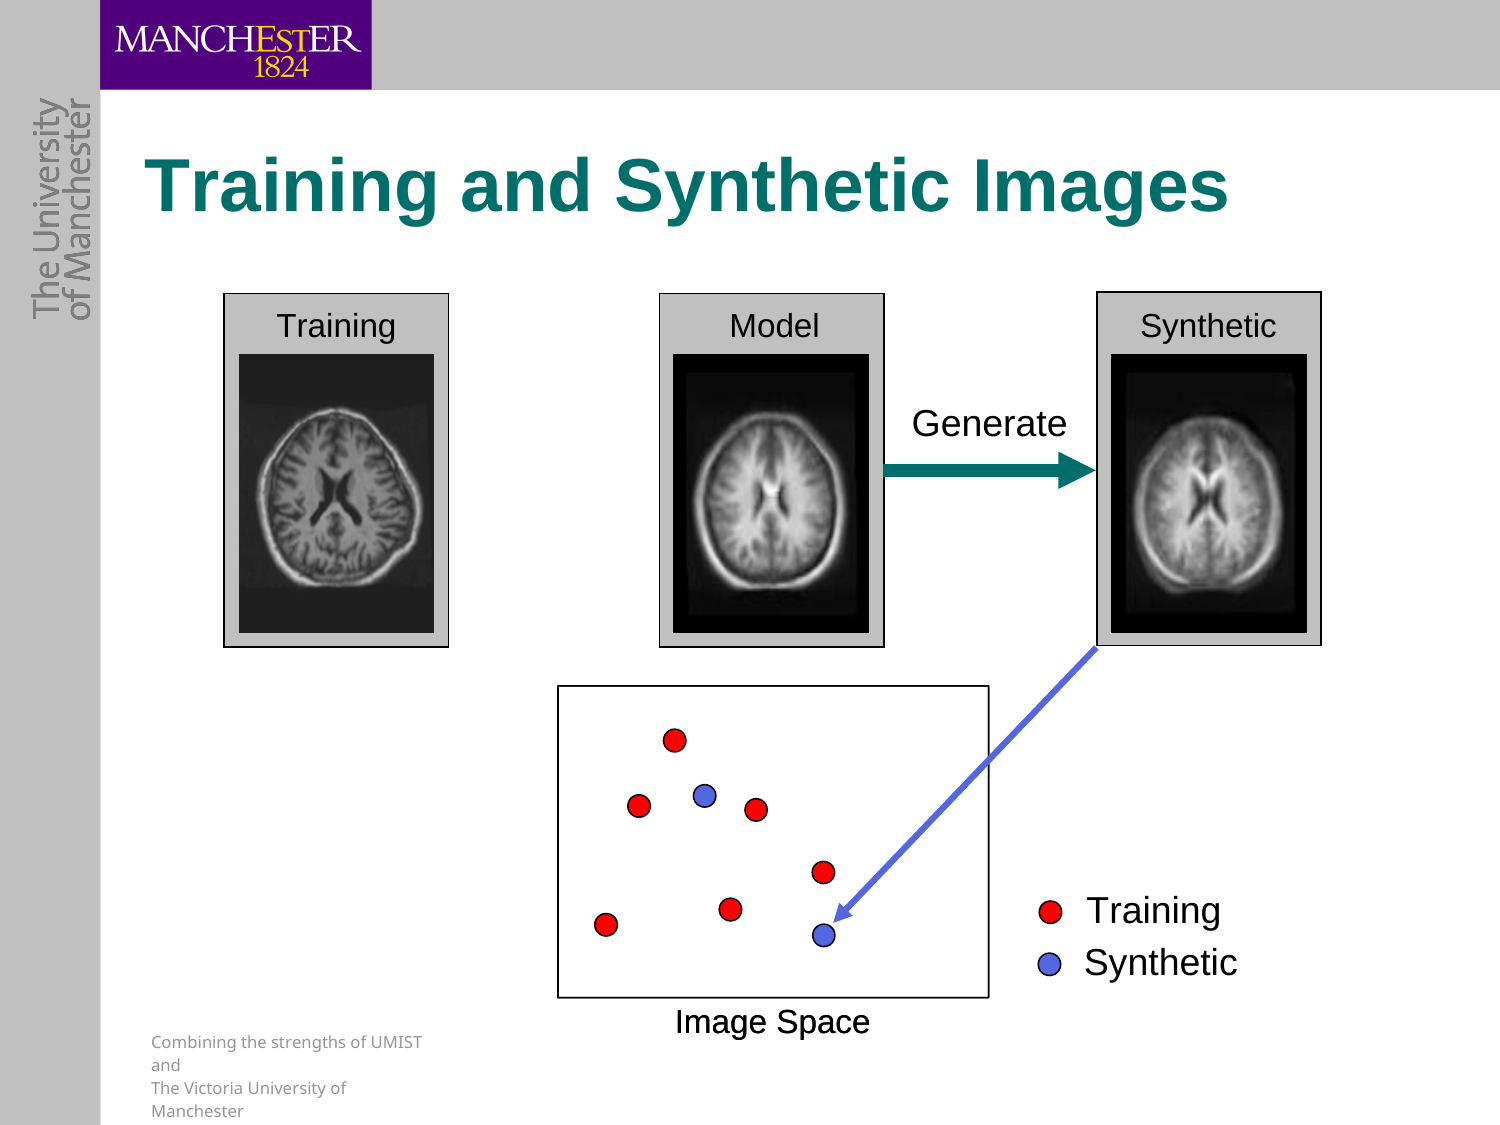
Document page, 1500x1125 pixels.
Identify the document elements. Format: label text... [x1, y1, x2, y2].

text_box [719, 898, 742, 921]
text_box [663, 729, 686, 752]
picture [0, 0, 372, 320]
text_box Generate [896, 395, 1084, 453]
title Training and Synthetic Images [129, 120, 1406, 251]
picture [1111, 354, 1307, 633]
text_box Training [1071, 884, 1238, 936]
text_box [1038, 953, 1061, 976]
text_box [594, 913, 618, 937]
text_box [693, 784, 716, 808]
text_box [1096, 291, 1322, 646]
picture [239, 354, 434, 633]
picture [673, 354, 869, 633]
text_box Synthetic [1125, 299, 1293, 353]
text_box Training [261, 299, 412, 353]
text_box [659, 293, 884, 647]
text_box [812, 924, 835, 947]
text_box Image Space [660, 995, 887, 1049]
text_box [1039, 901, 1062, 924]
text_box Synthetic [1069, 936, 1254, 991]
text_box [744, 798, 768, 822]
text_box Model [714, 299, 835, 353]
text_box [627, 794, 651, 818]
text_box [812, 861, 835, 884]
text_box [224, 293, 449, 647]
